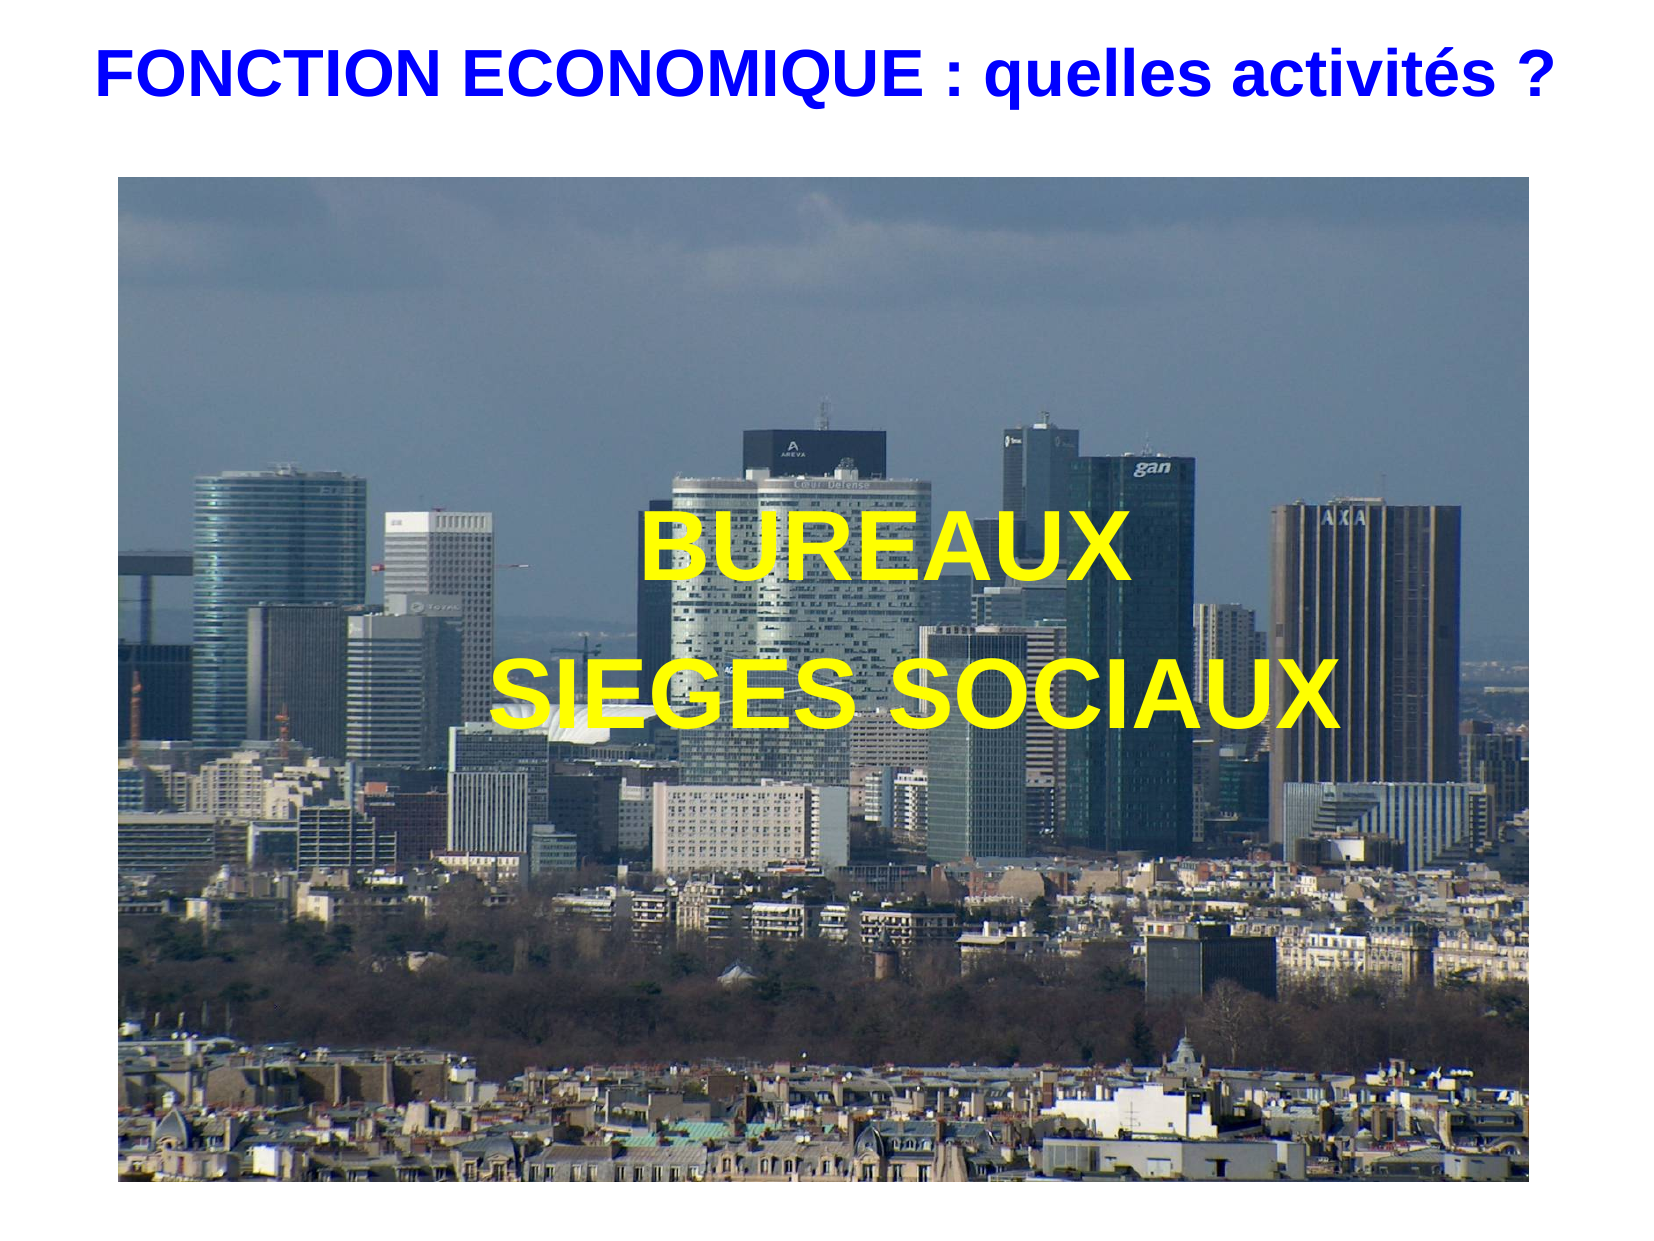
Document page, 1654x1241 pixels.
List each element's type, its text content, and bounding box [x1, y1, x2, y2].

text_box SIEGES SOCIAUX [472, 630, 1388, 757]
picture [118, 177, 1529, 1182]
text_box BUREAUX [265, 482, 1506, 610]
title FONCTION ECONOMIQUE : quelles activités ? [29, 0, 1625, 149]
